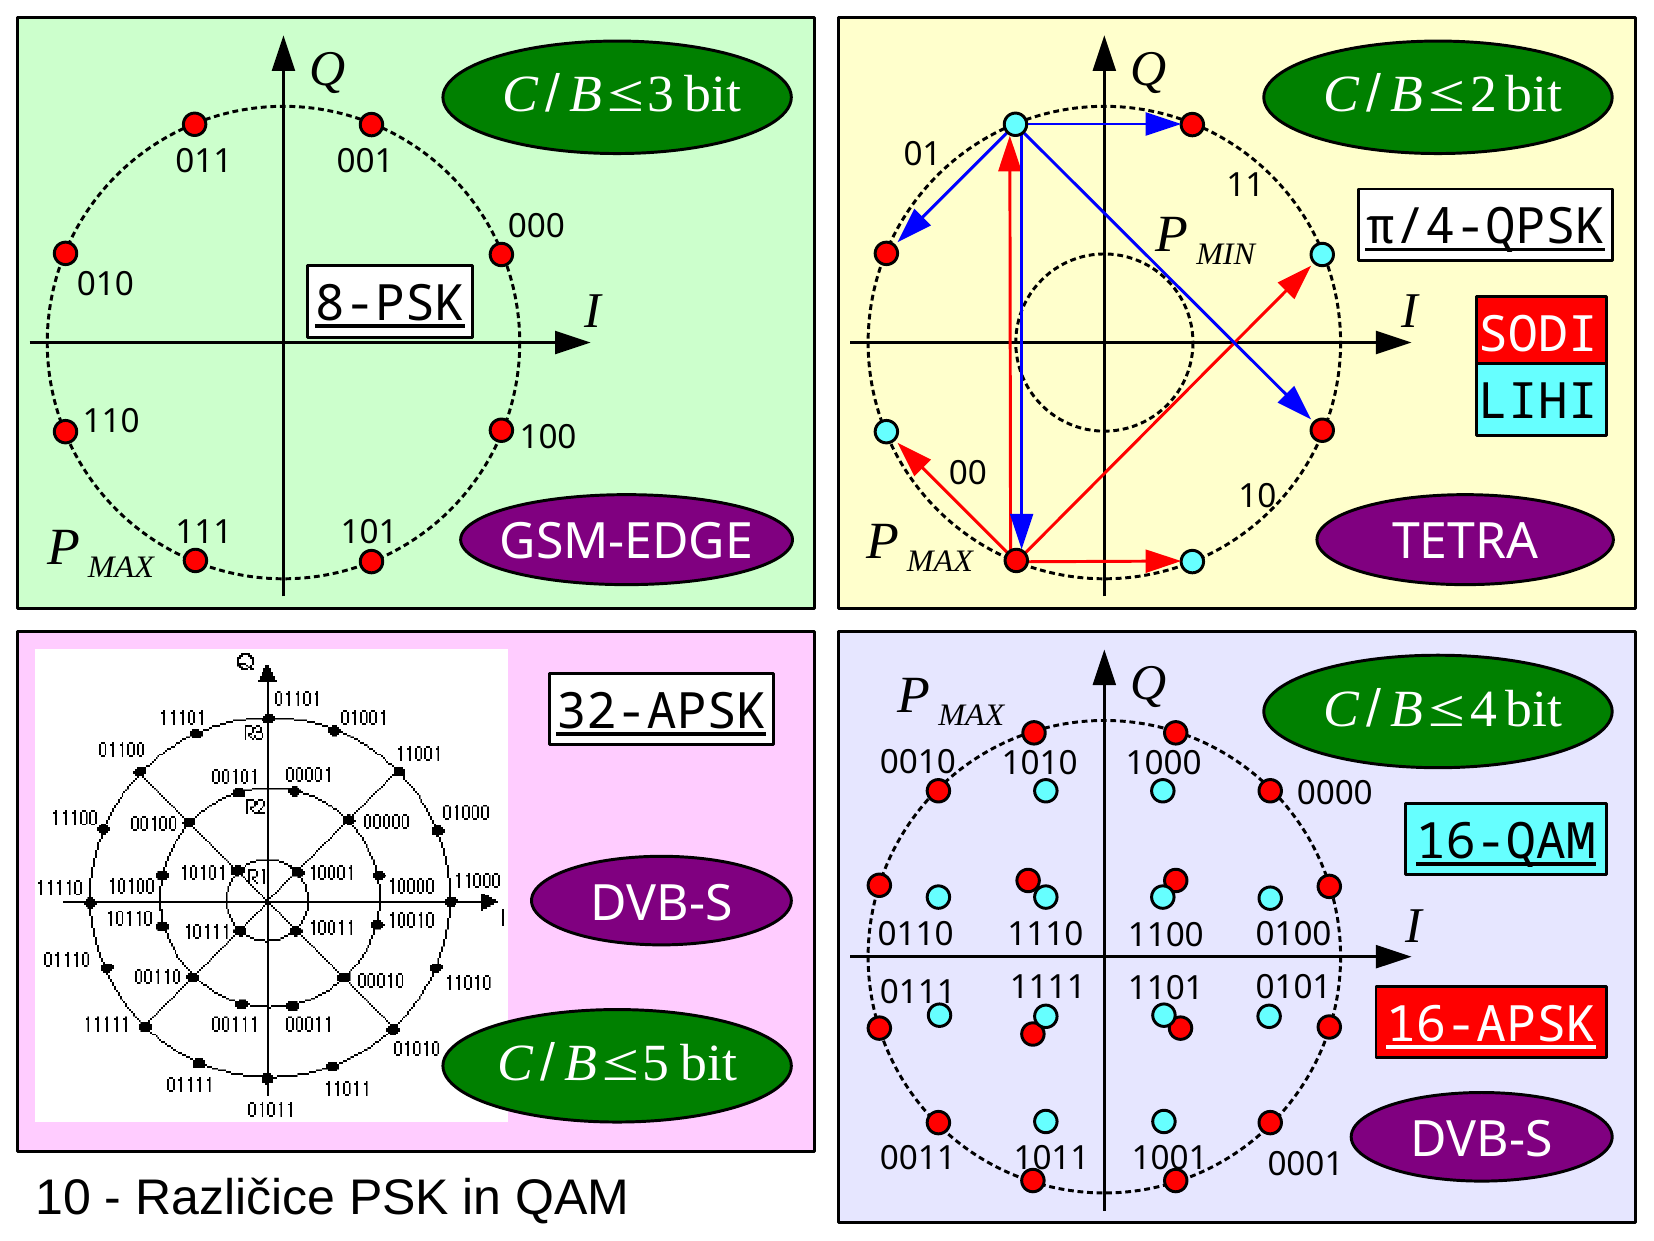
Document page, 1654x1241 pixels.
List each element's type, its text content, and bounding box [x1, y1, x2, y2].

text_box 110 [82, 396, 138, 438]
text_box 1110 [1007, 909, 1081, 950]
text_box 1010 [1001, 739, 1075, 780]
text_box 100 [519, 413, 575, 454]
chart [1309, 64, 1578, 125]
text_box 0010 [879, 738, 954, 779]
text_box DVB-S [1351, 1092, 1613, 1182]
text_box 01 [903, 129, 941, 170]
text_box 1101 [1127, 963, 1202, 1004]
text_box [838, 631, 1636, 1223]
text_box DVB-S [531, 856, 792, 945]
text_box 10 [1238, 472, 1282, 513]
chart [488, 64, 756, 125]
text_box Q [1130, 41, 1176, 98]
text_box 00 [948, 448, 987, 489]
text_box 0101 [1255, 962, 1329, 1003]
text_box I [1405, 897, 1451, 954]
text_box 010 [76, 259, 132, 300]
text_box LIHI [1476, 363, 1607, 417]
text_box 0011 [879, 1133, 954, 1174]
text_box 111 [175, 507, 231, 548]
text_box π/4-QPSK [1358, 188, 1613, 243]
chart [1309, 678, 1579, 739]
chart [484, 1033, 752, 1094]
text_box 1000 [1125, 739, 1199, 780]
text_box 32-APSK [549, 673, 774, 727]
text_box [838, 17, 1636, 609]
text_box 1100 [1127, 910, 1202, 951]
text_box I [584, 283, 630, 340]
text_box 1001 [1131, 1133, 1205, 1174]
text_box 0100 [1255, 909, 1329, 950]
text_box 1111 [1009, 962, 1083, 1003]
text_box 8-PSK [307, 265, 473, 319]
text_box 0000 [1296, 769, 1371, 810]
text_box 11 [1226, 160, 1264, 201]
text_box GSM-EDGE [460, 494, 793, 585]
text_box 101 [340, 507, 396, 548]
text_box 0111 [879, 968, 954, 1009]
text_box [17, 17, 815, 609]
text_box 011 [175, 137, 231, 178]
text_box Q [309, 41, 355, 98]
text_box [17, 631, 815, 1152]
text_box 0001 [1267, 1139, 1341, 1180]
text_box 10 - Različice PSK in QAM [35, 1169, 656, 1226]
text_box I [1401, 283, 1447, 340]
text_box Q [1130, 655, 1176, 712]
text_box 16-QAM [1405, 803, 1607, 857]
text_box 0110 [877, 909, 951, 950]
picture [35, 649, 508, 1123]
text_box SODI [1476, 296, 1607, 350]
text_box 1011 [1013, 1133, 1087, 1174]
chart [850, 511, 991, 579]
chart [1139, 204, 1271, 272]
text_box TETRA [1316, 494, 1614, 585]
text_box 16-APSK [1375, 986, 1607, 1040]
text_box 000 [507, 202, 563, 243]
chart [881, 665, 1022, 733]
chart [31, 517, 172, 585]
text_box 001 [336, 137, 392, 178]
